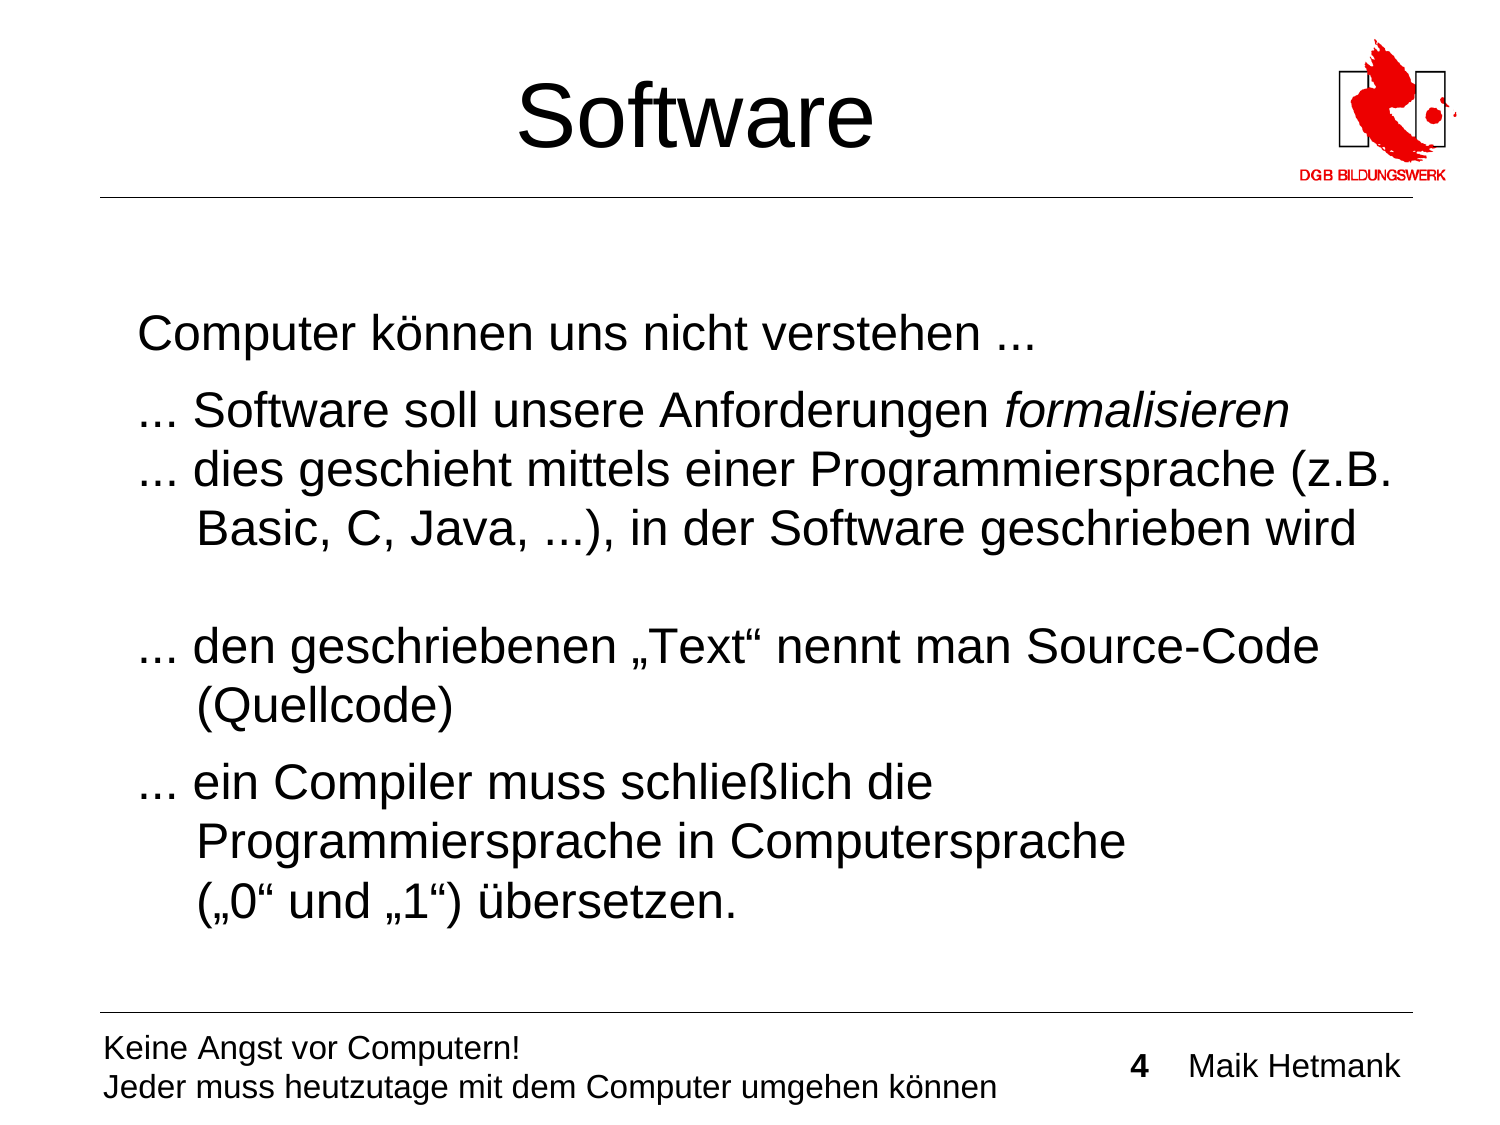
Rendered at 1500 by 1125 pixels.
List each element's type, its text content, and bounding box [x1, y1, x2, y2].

text_box Computer können uns nicht verstehen ... [137, 301, 1407, 364]
text_box ... dies geschieht mittels einer Programmiersprache (z.B. Basic, C, Java, ...), in der Software geschrieben wird [137, 437, 1407, 613]
picture [1299, 37, 1457, 181]
title Software [87, 49, 1305, 175]
text_box ... den geschriebenen „Text“ nennt man Source-Code (Quellcode) [137, 614, 1407, 730]
text_box ... ein Compiler muss schließlich die Programmiersprache in Computersprache („0“ und „1“) übersetzen. [137, 749, 1407, 926]
text_box ... Software soll unsere Anforderungen formalisieren [137, 377, 1407, 437]
